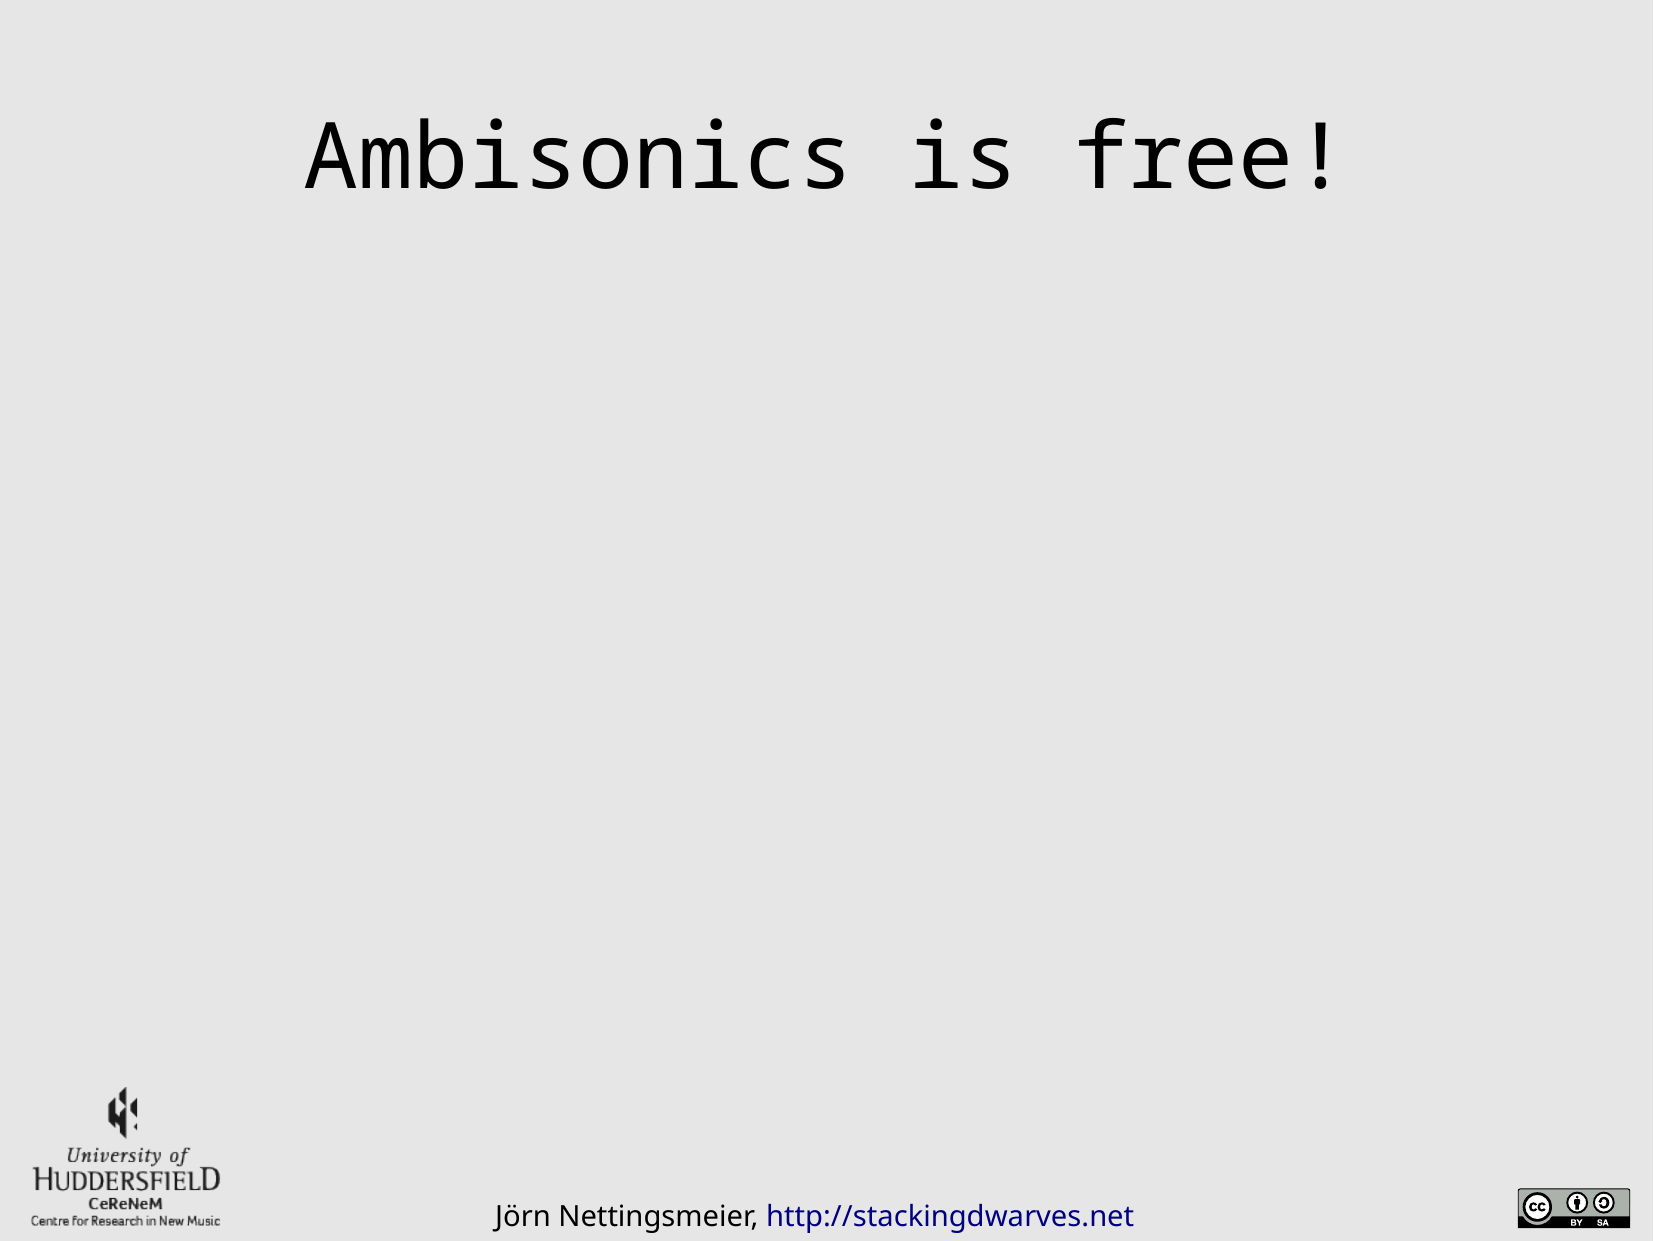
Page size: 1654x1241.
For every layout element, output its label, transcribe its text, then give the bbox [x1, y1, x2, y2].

picture [31, 1087, 222, 1229]
title Ambisonics is free! [82, 49, 1571, 257]
